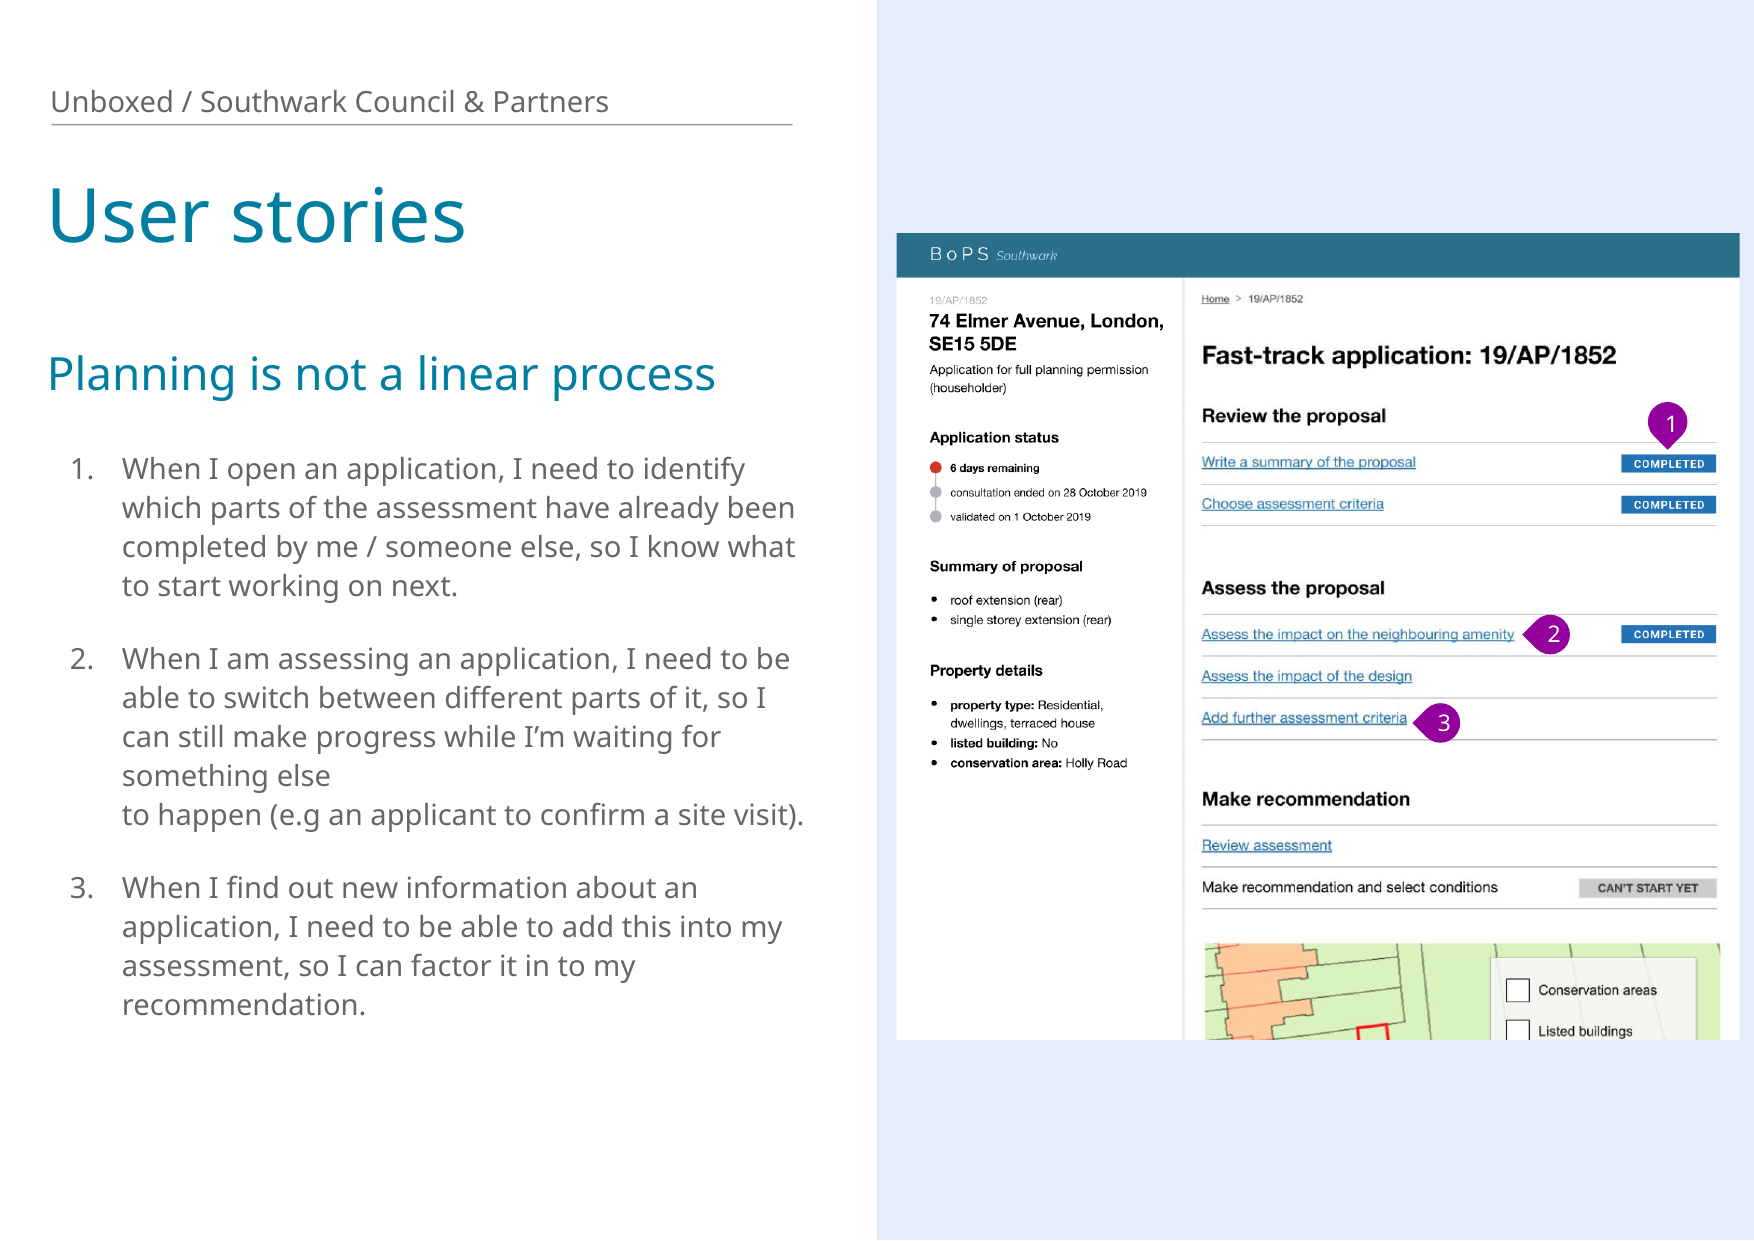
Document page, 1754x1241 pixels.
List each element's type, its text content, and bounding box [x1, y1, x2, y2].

text_box Planning is not a linear process When I open an application, I need to identify which parts of the assessment have already been completed by me / someone else, so I know what to start working on next. When I am assessing an application, I need to be able to switch between different parts of it, so I can still make progress while I’m waiting for something else to happen (e.g an applicant to confirm a site visit). When I find out new information about an application, I need to be able to add this into my assessment, so I can factor it in to my recommendation. [29, 320, 830, 1109]
text_box 1 [1665, 409, 1678, 437]
text_box [876, 0, 1754, 1241]
text_box 2 [1547, 620, 1561, 648]
text_box Unboxed / Southwark Council & Partners [33, 65, 775, 128]
text_box 3 [1437, 708, 1451, 736]
text_box User stories [29, 149, 575, 262]
picture [896, 233, 1740, 1041]
